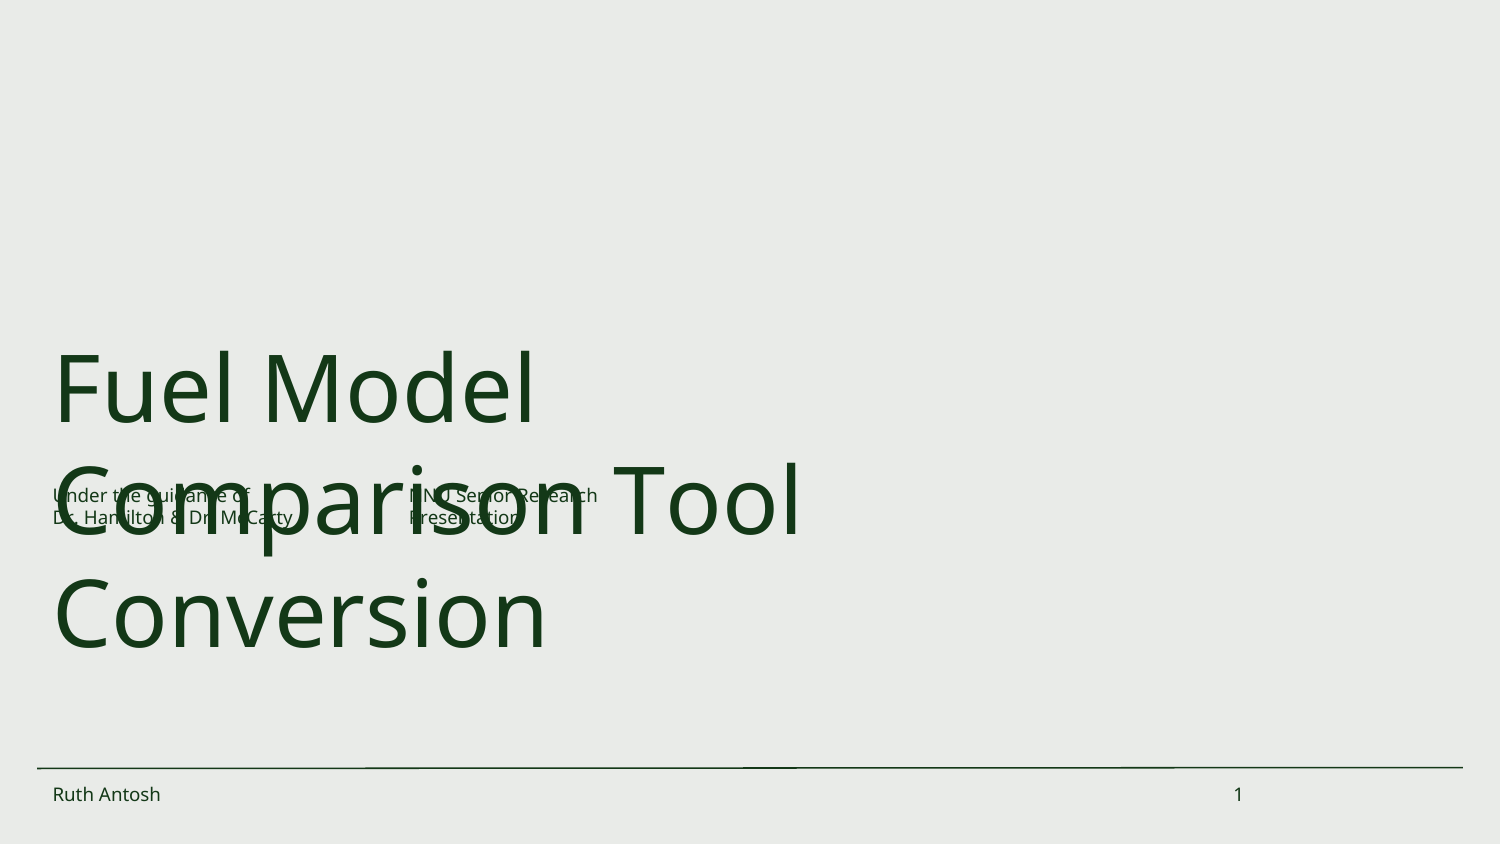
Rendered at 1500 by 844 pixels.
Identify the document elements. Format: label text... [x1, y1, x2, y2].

list Ruth Antosh [37, 767, 751, 821]
list NNU Senior Research Presentation [393, 468, 704, 579]
slide_number ‹#› [1218, 767, 1465, 821]
list Under the guidance of Dr. Hamilton & Dr. McCarty [37, 468, 348, 579]
title Fuel Model Comparison Tool Conversion [37, 313, 1060, 469]
